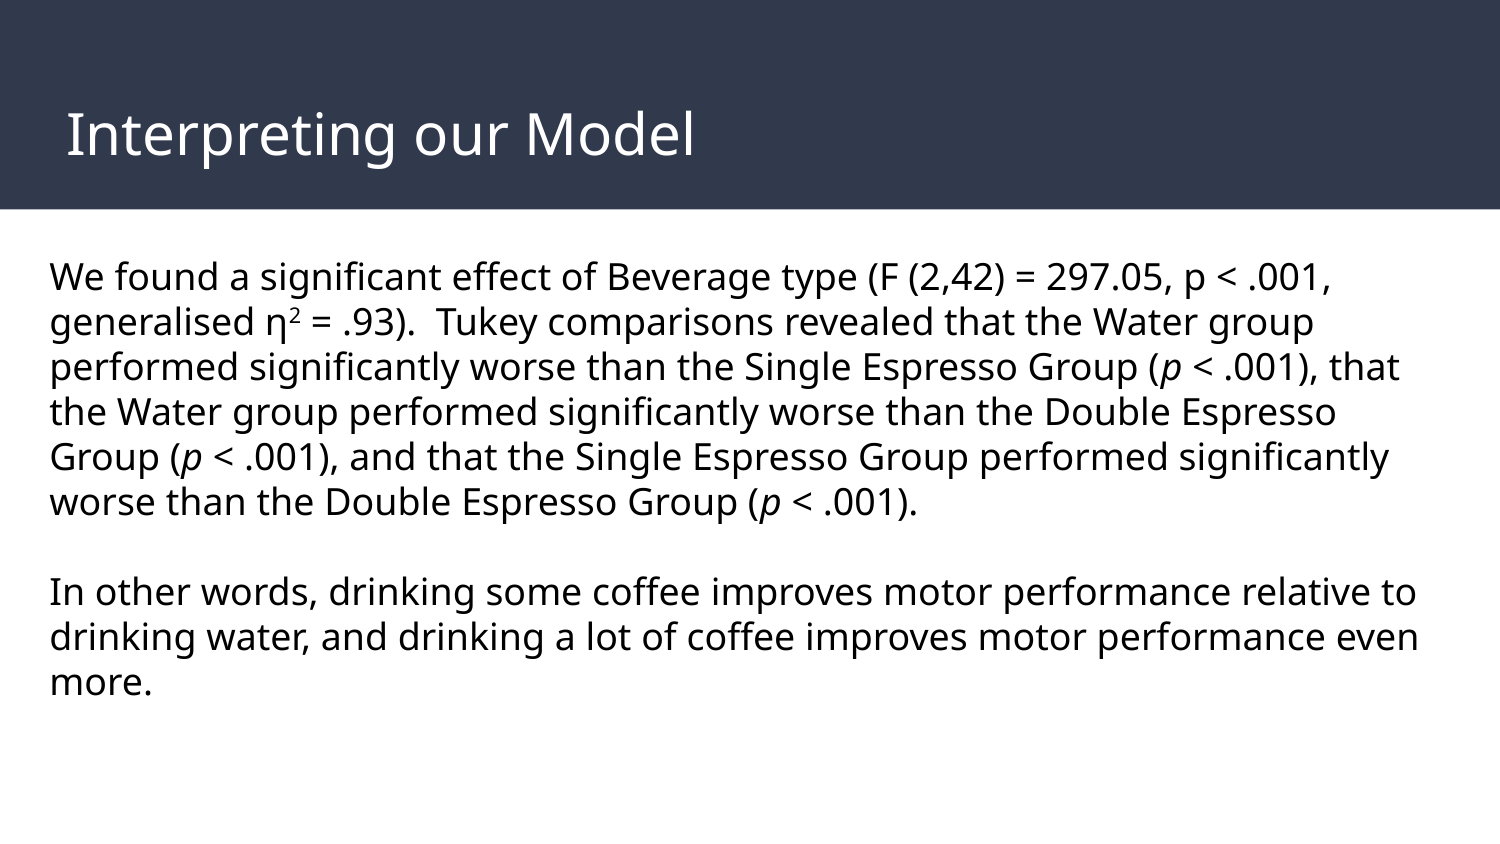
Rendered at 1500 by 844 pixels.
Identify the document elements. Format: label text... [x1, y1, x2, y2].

text_box We found a significant effect of Beverage type (F (2,42) = 297.05, p < .001, generalised η2 = .93). Tukey comparisons revealed that the Water group performed significantly worse than the Single Espresso Group (p < .001), that the Water group performed significantly worse than the Double Espresso Group (p < .001), and that the Single Espresso Group performed significantly worse than the Double Espresso Group (p < .001). In other words, drinking some coffee improves motor performance relative to drinking water, and drinking a lot of coffee improves motor performance even more. [34, 237, 1470, 770]
title Interpreting our Model [51, 82, 1449, 185]
